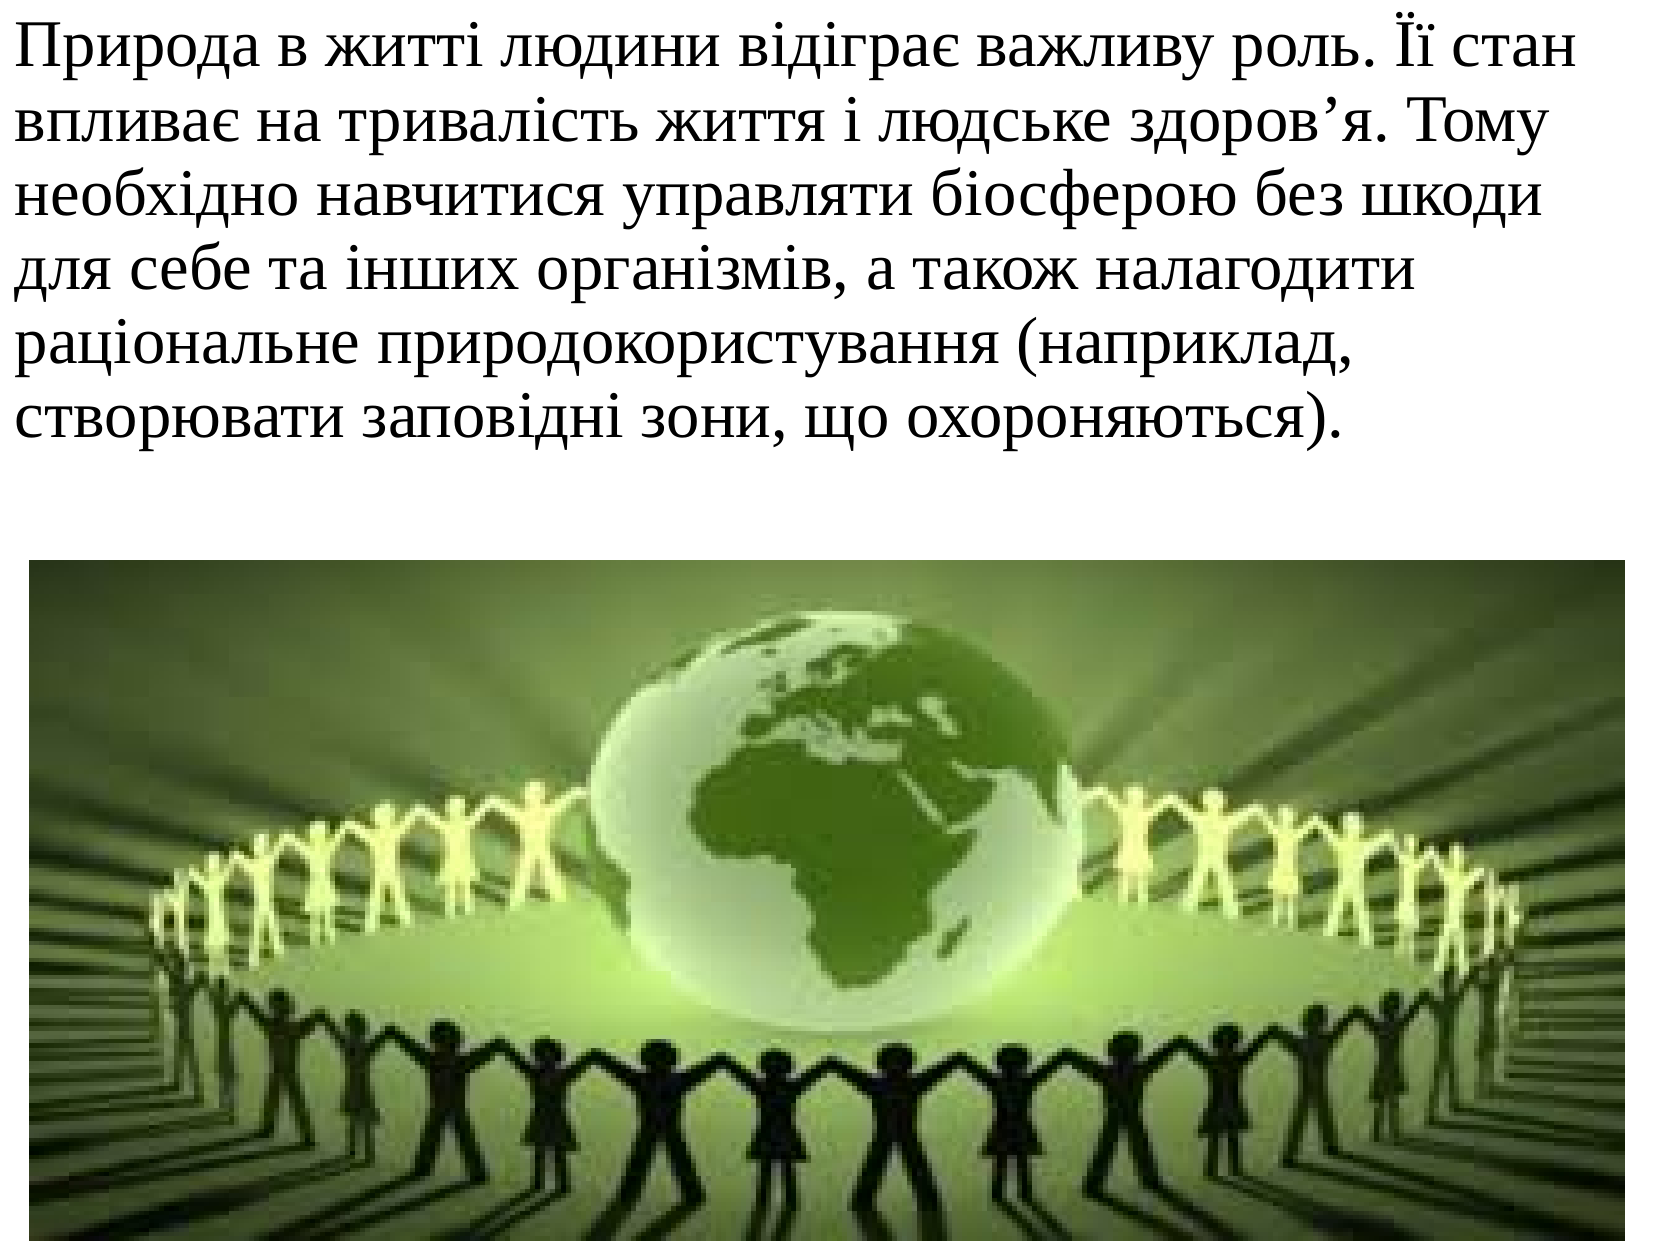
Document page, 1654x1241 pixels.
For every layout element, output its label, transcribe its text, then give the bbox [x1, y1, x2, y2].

picture [29, 560, 1625, 1241]
text_box Природа в житті людини відіграє важливу роль. Її стан впливає на тривалість життя і людське здоров’я. Тому необхідно навчитися управляти біосферою без шкоди для себе та інших організмів, а також налагодити раціональне природокористування (наприклад, створювати заповідні зони, що охороняються). [0, 0, 1625, 534]
